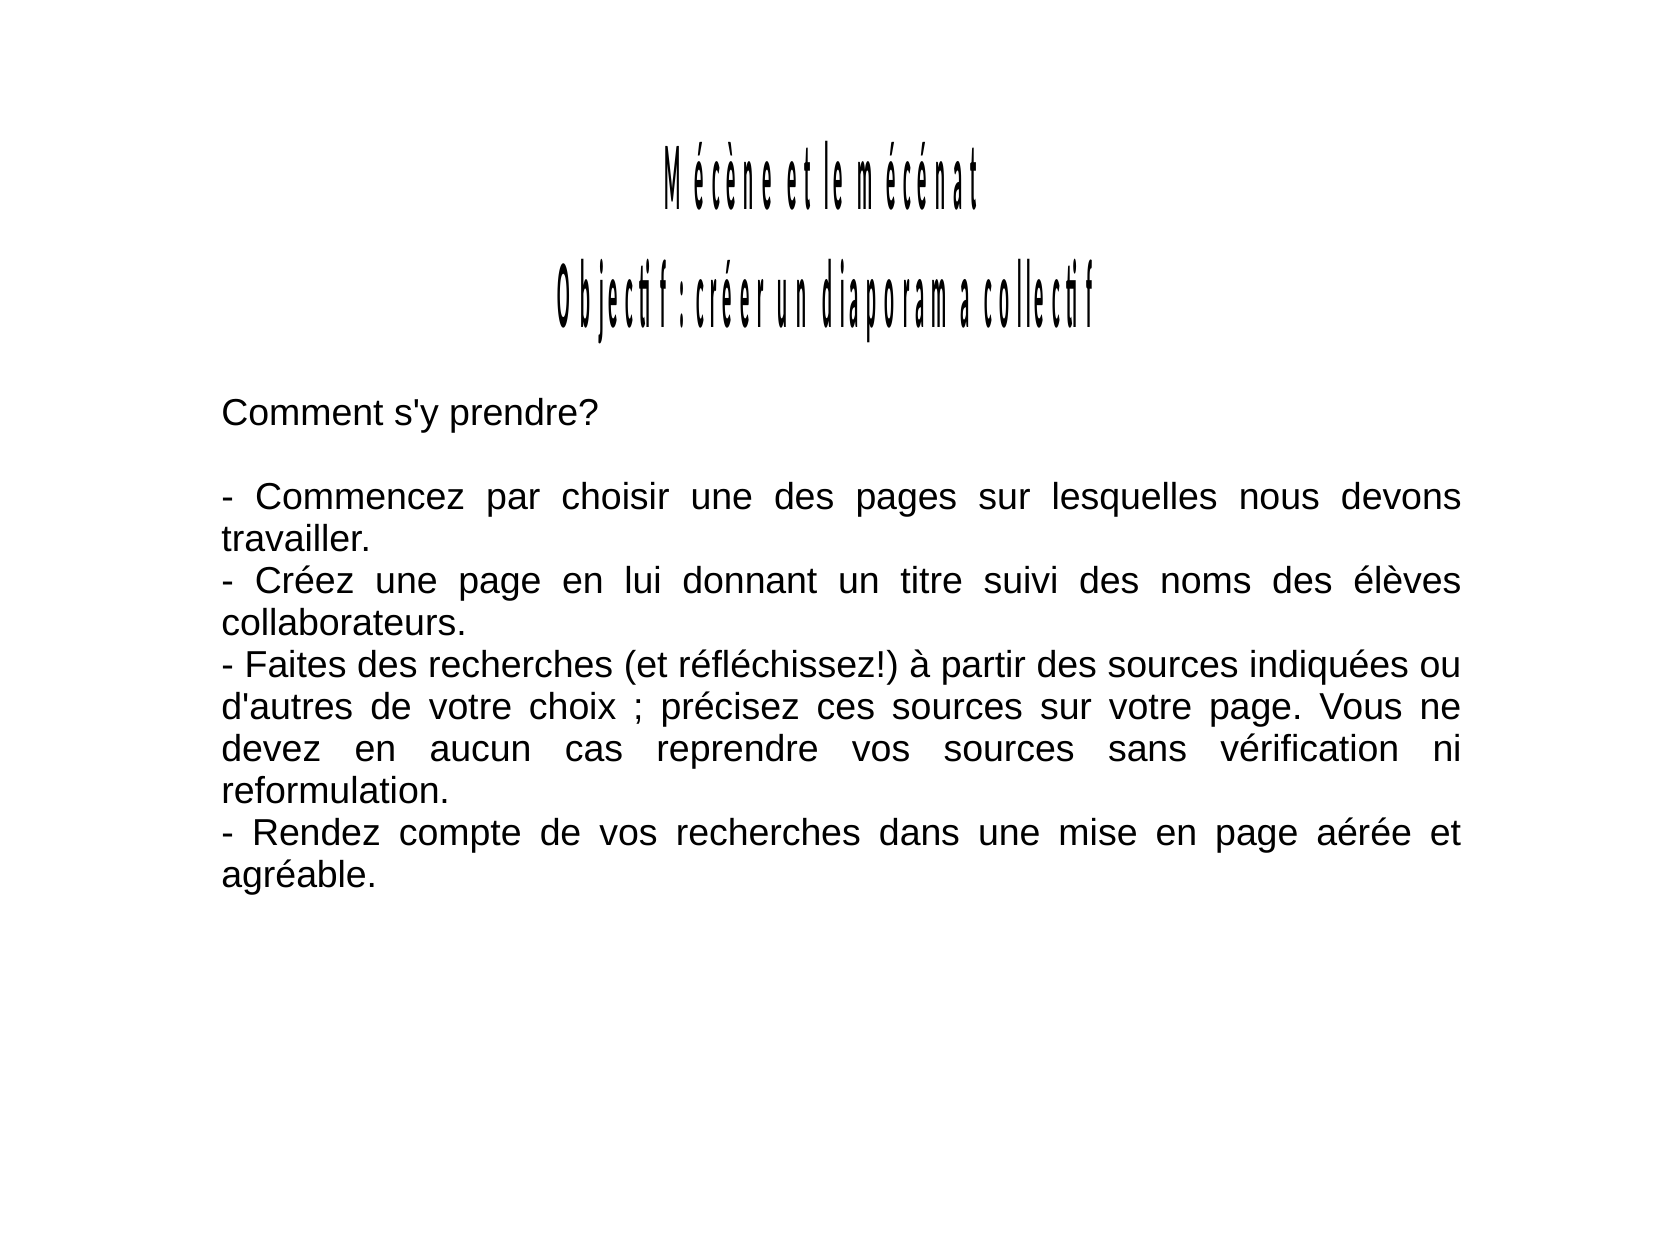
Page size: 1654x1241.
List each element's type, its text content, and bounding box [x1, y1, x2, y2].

picture [118, 118, 1536, 355]
text_box Comment s'y prendre? - Commencez par choisir une des pages sur lesquelles nous devons travailler. - Créez une page en lui donnant un titre suivi des noms des élèves collaborateurs. - Faites des recherches (et réfléchissez!) à partir des sources indiquées ou d'autres de votre choix ; précisez ces sources sur votre page. Vous ne devez en aucun cas reprendre vos sources sans vérification ni reformulation. - Rendez compte de vos recherches dans une mise en page aérée et agréable. [206, 383, 1477, 903]
